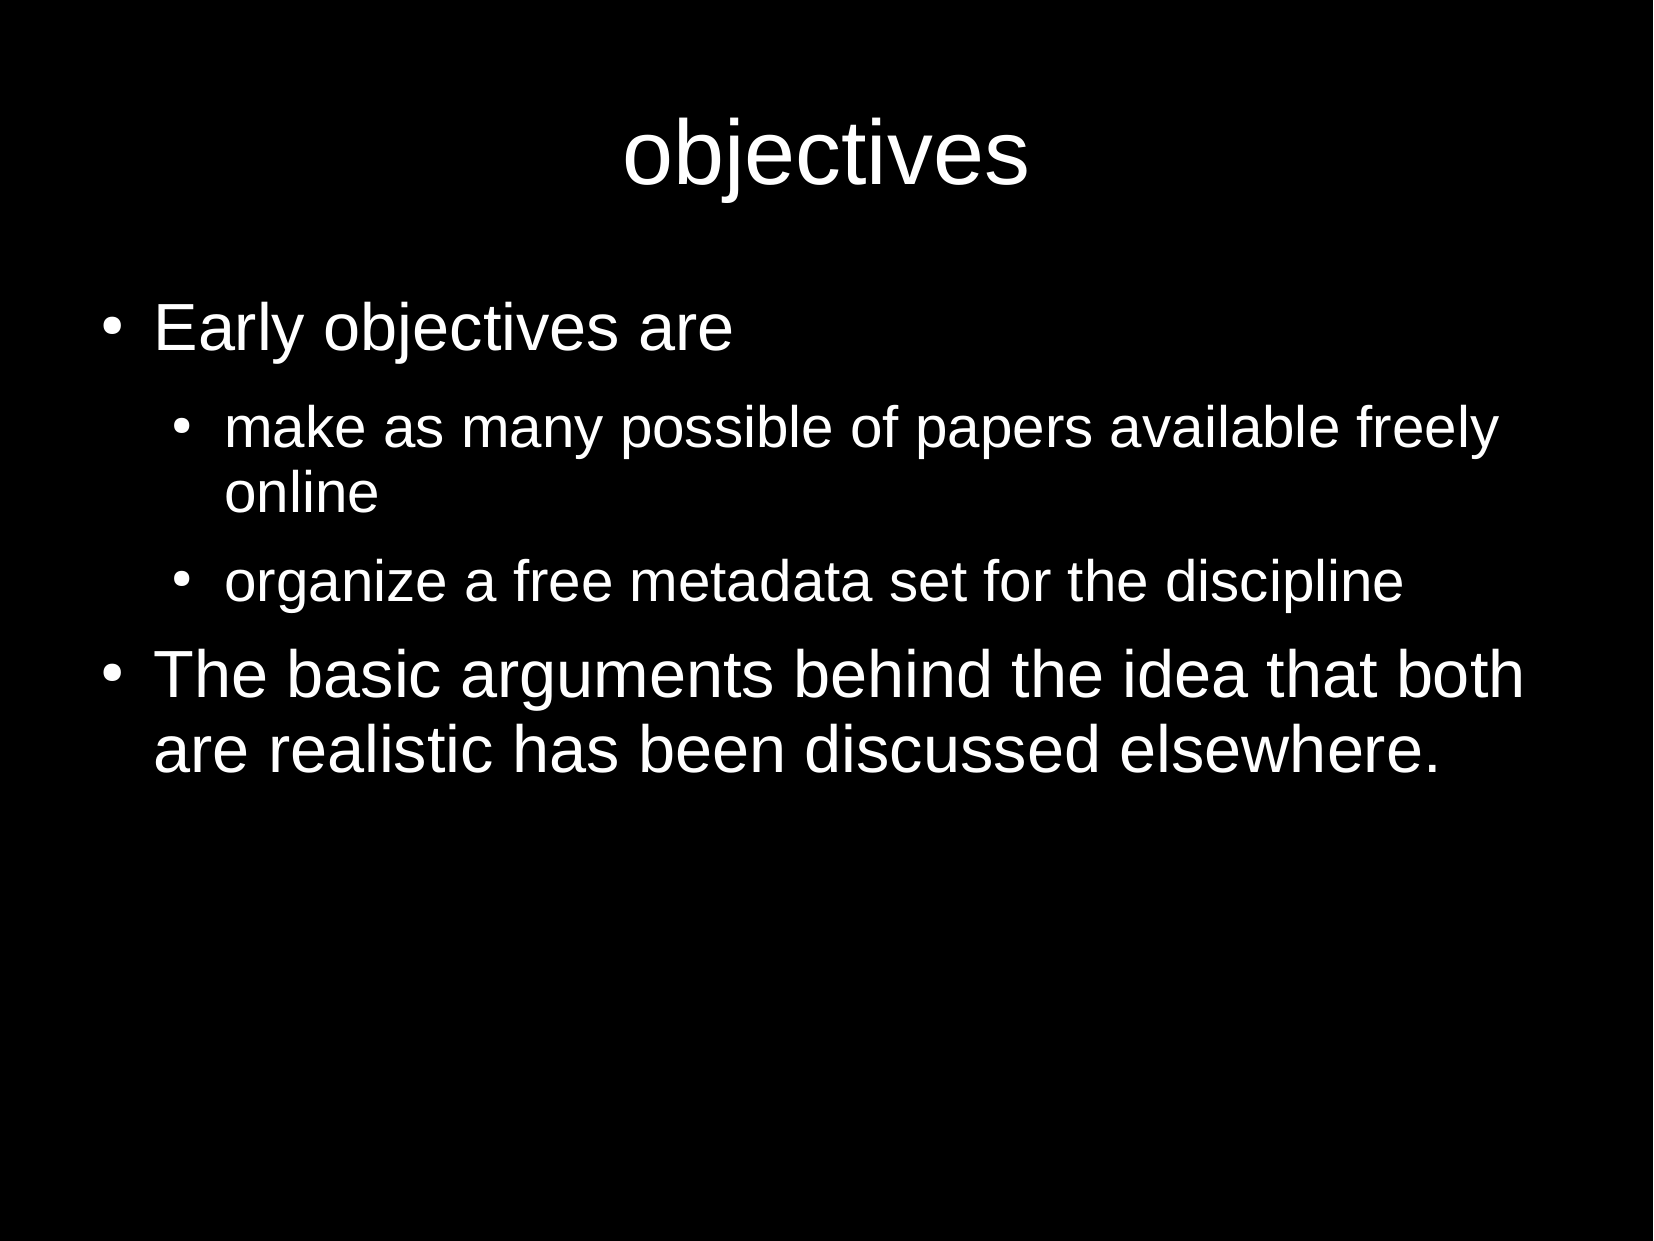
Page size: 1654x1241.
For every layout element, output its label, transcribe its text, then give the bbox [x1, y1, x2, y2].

title objectives [82, 56, 1571, 250]
list Early objectives are make as many possible of papers available freely online organize a free metadata set for the discipline The basic arguments behind the idea that both are realistic has been discussed elsewhere. [82, 290, 1571, 1109]
